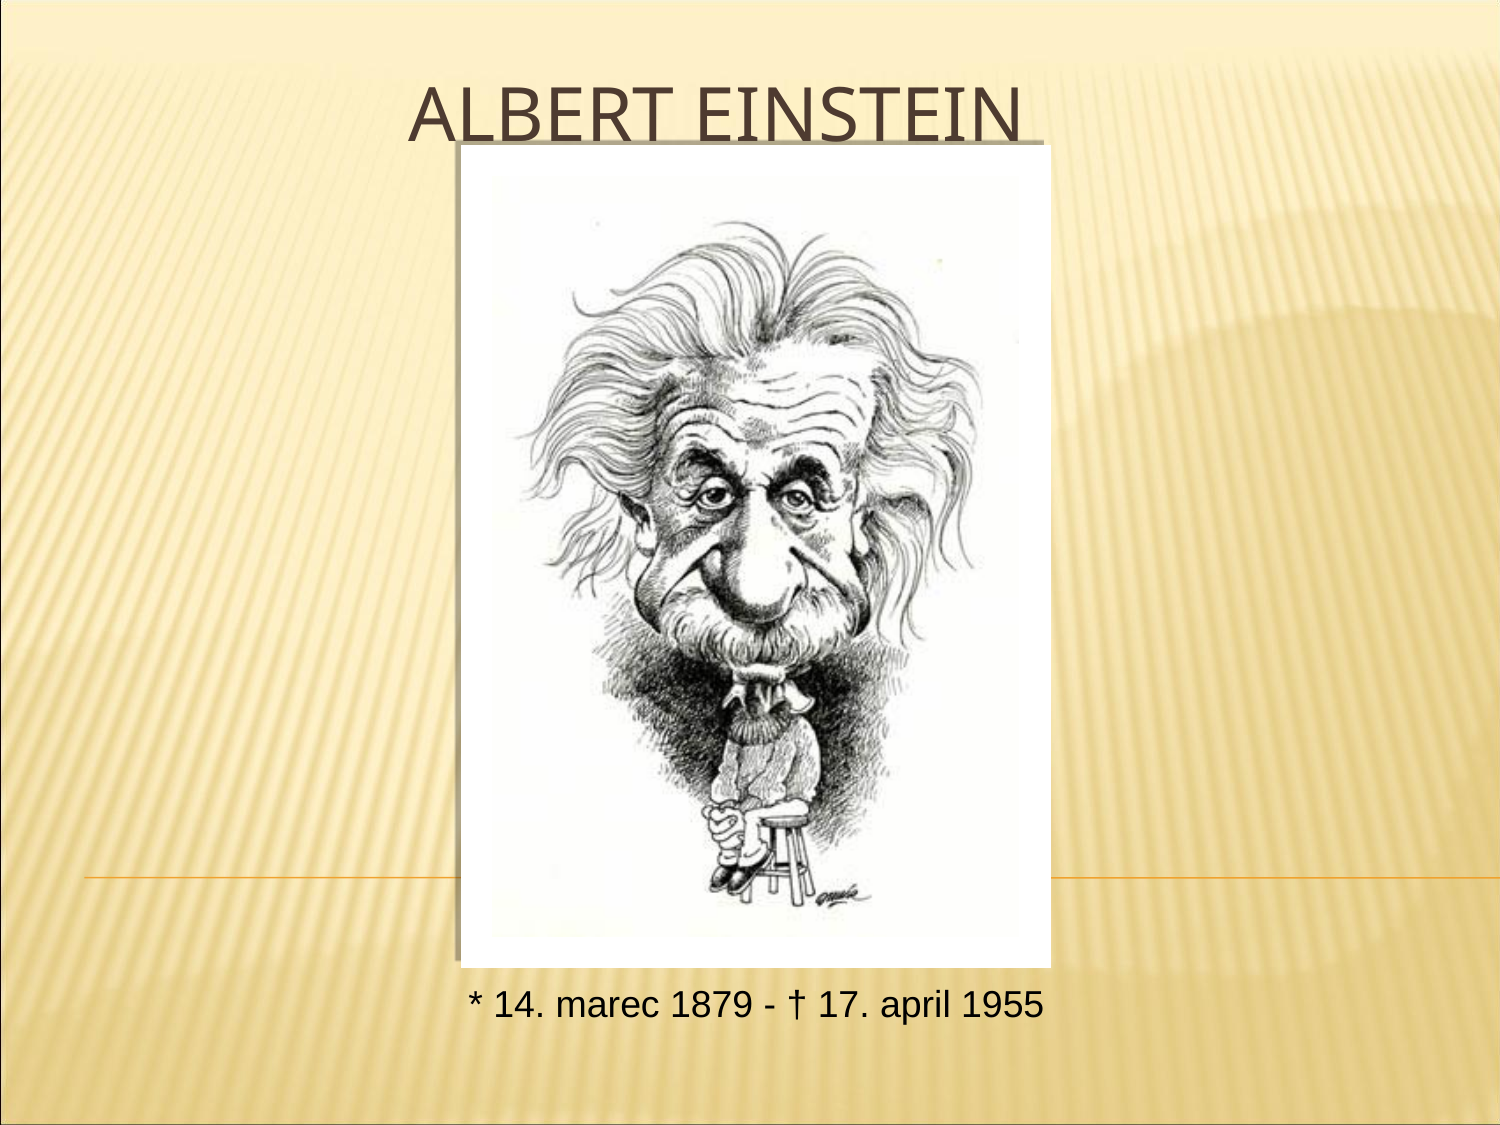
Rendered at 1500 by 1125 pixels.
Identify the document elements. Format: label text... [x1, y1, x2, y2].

text_box * 14. marec 1879 - † 17. april 1955 [433, 972, 1090, 1033]
title Albert Einstein [23, 58, 1411, 260]
picture [492, 260, 1020, 937]
picture [0, 0, 1500, 1125]
picture [455, 260, 461, 876]
